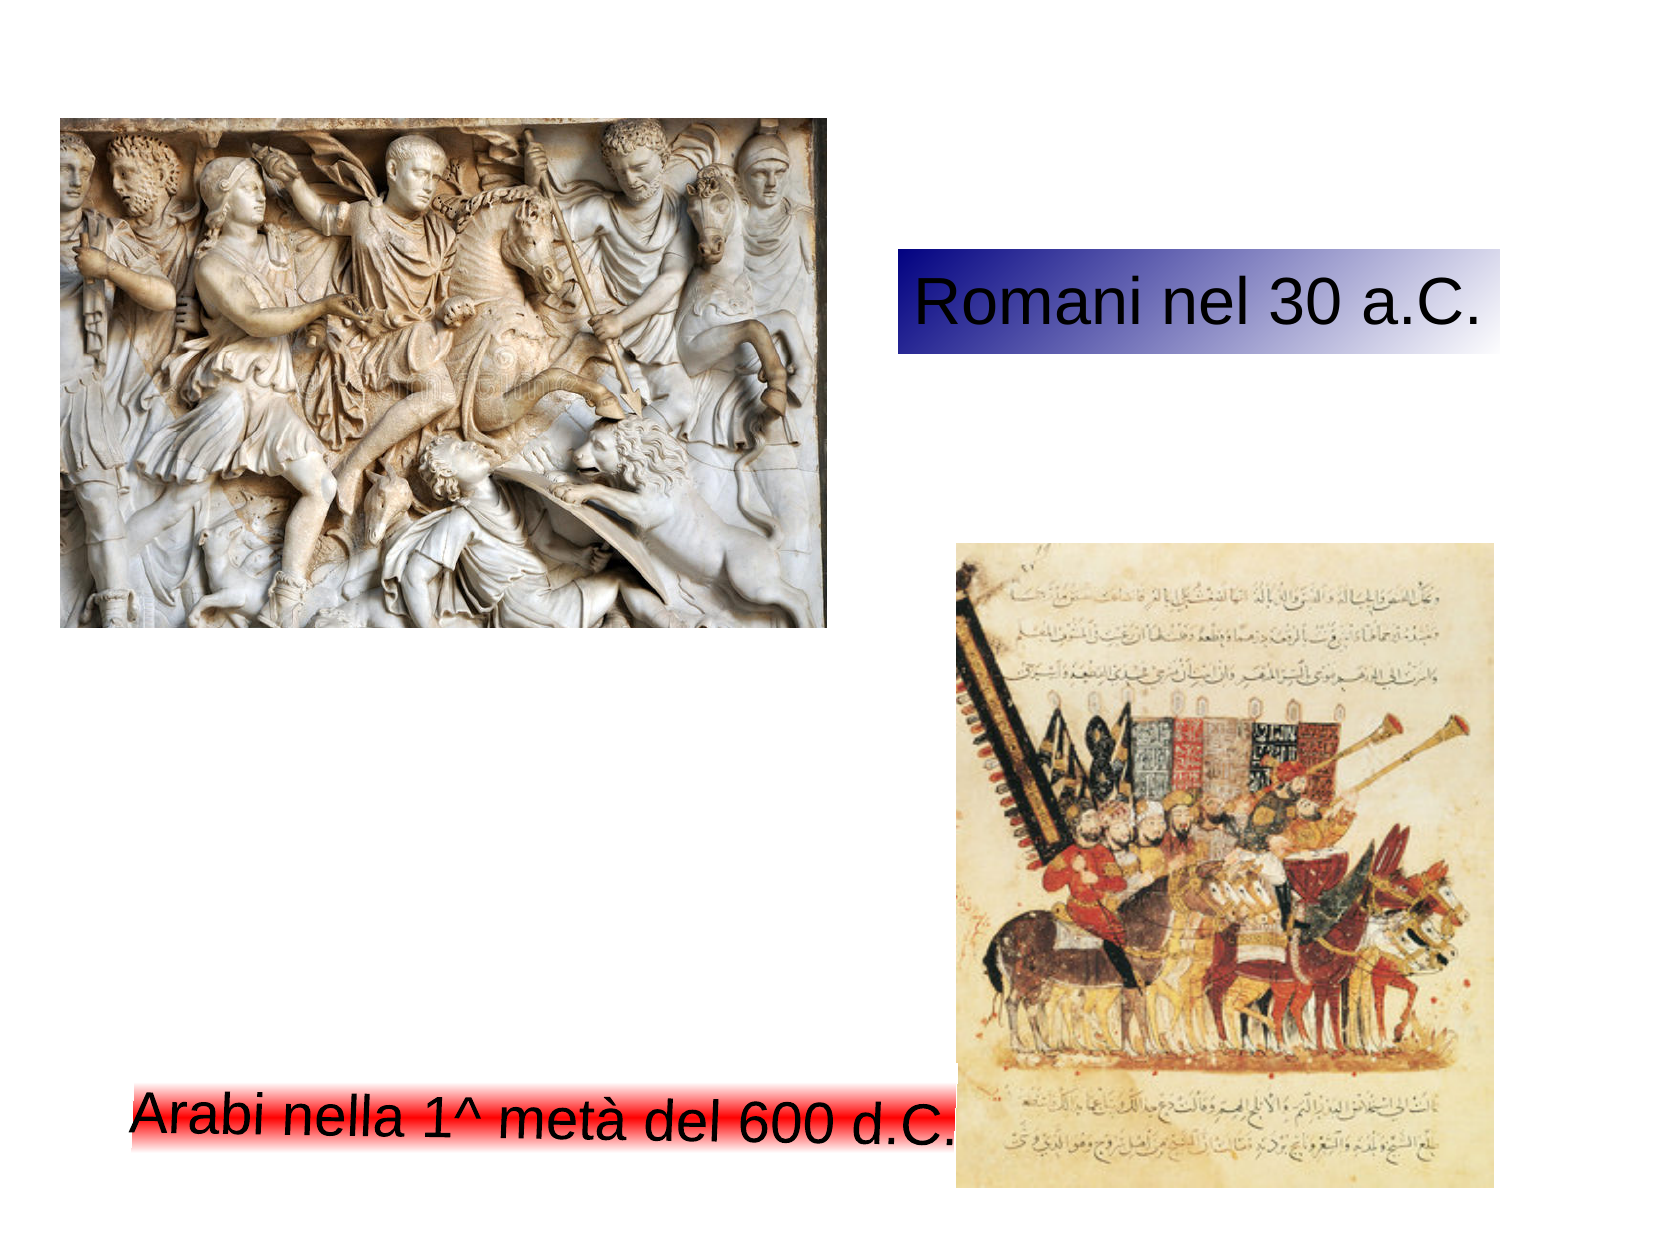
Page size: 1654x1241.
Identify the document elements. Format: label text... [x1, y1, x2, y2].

text_box Romani nel 30 a.C. [897, 248, 1501, 355]
picture [956, 543, 1494, 1188]
text_box Arabi nella 1^ metà del 600 d.C. [129, 1051, 958, 1186]
picture [60, 118, 827, 628]
